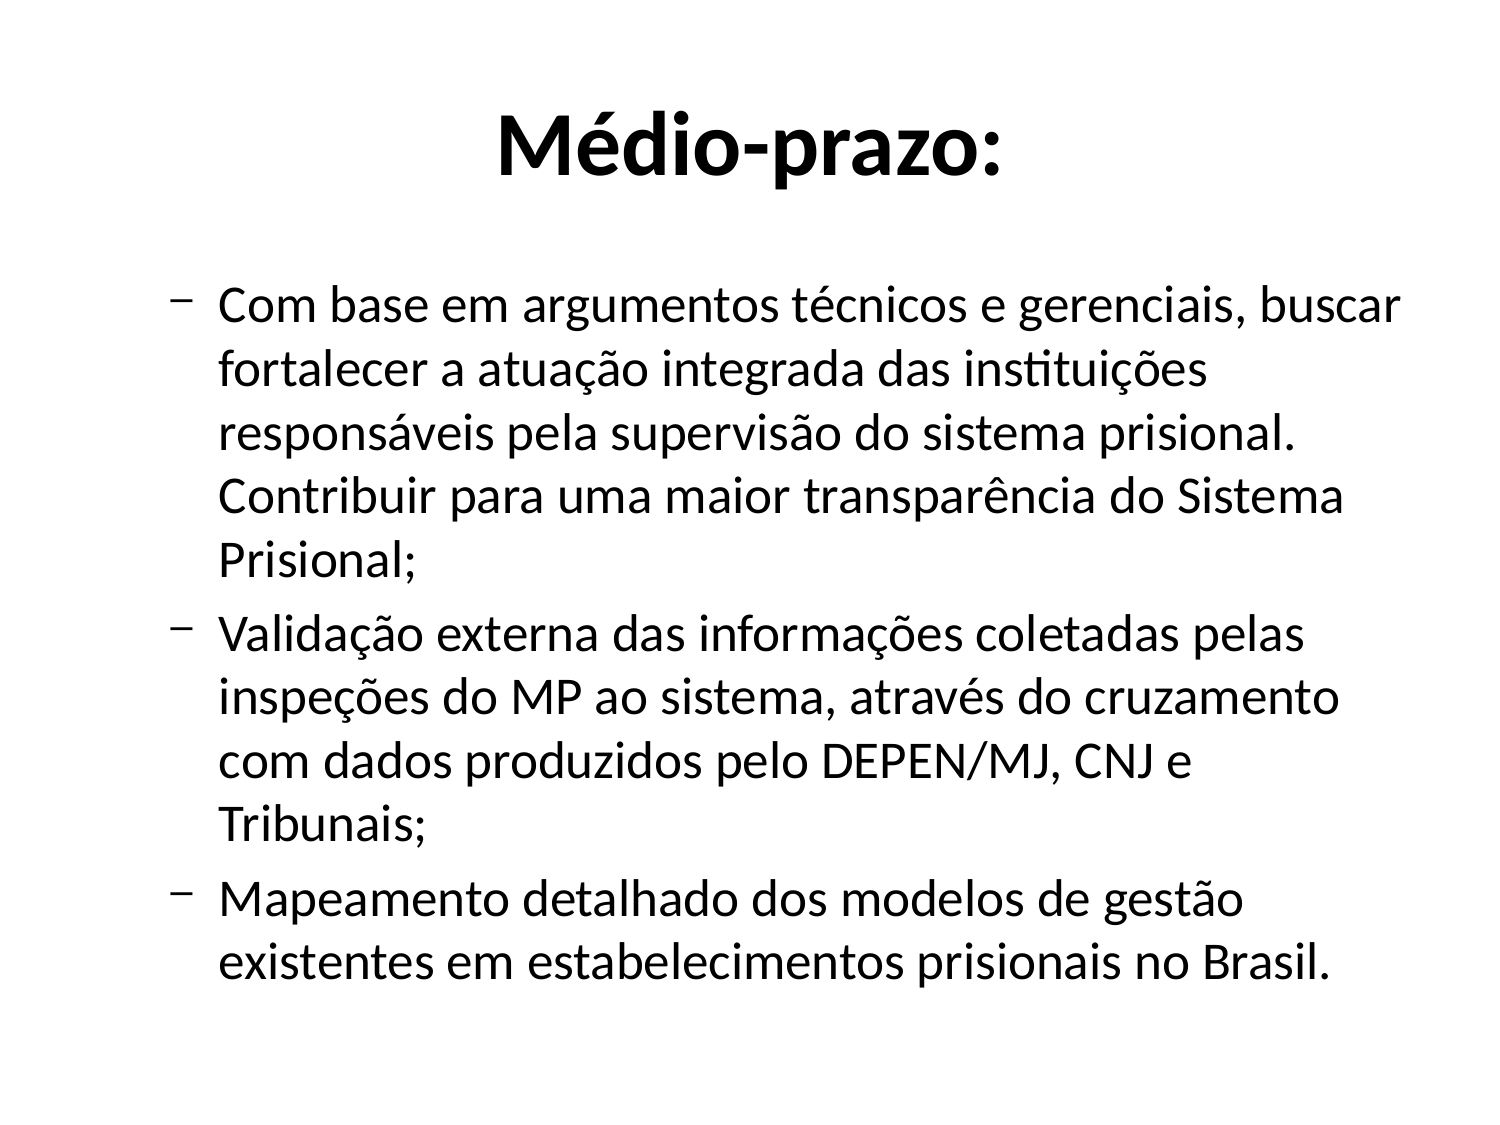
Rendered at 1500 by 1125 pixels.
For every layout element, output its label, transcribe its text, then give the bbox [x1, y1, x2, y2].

title Médio-prazo: [75, 45, 1425, 233]
list Com base em argumentos técnicos e gerenciais, buscar fortalecer a atuação integrada das instituições responsáveis pela supervisão do sistema prisional. Contribuir para uma maior transparência do Sistema Prisional; Validação externa das informações coletadas pelas inspeções do MP ao sistema, através do cruzamento com dados produzidos pelo DEPEN/MJ, CNJ e Tribunais; Mapeamento detalhado dos modelos de gestão existentes em estabelecimentos prisionais no Brasil. [75, 262, 1425, 1005]
